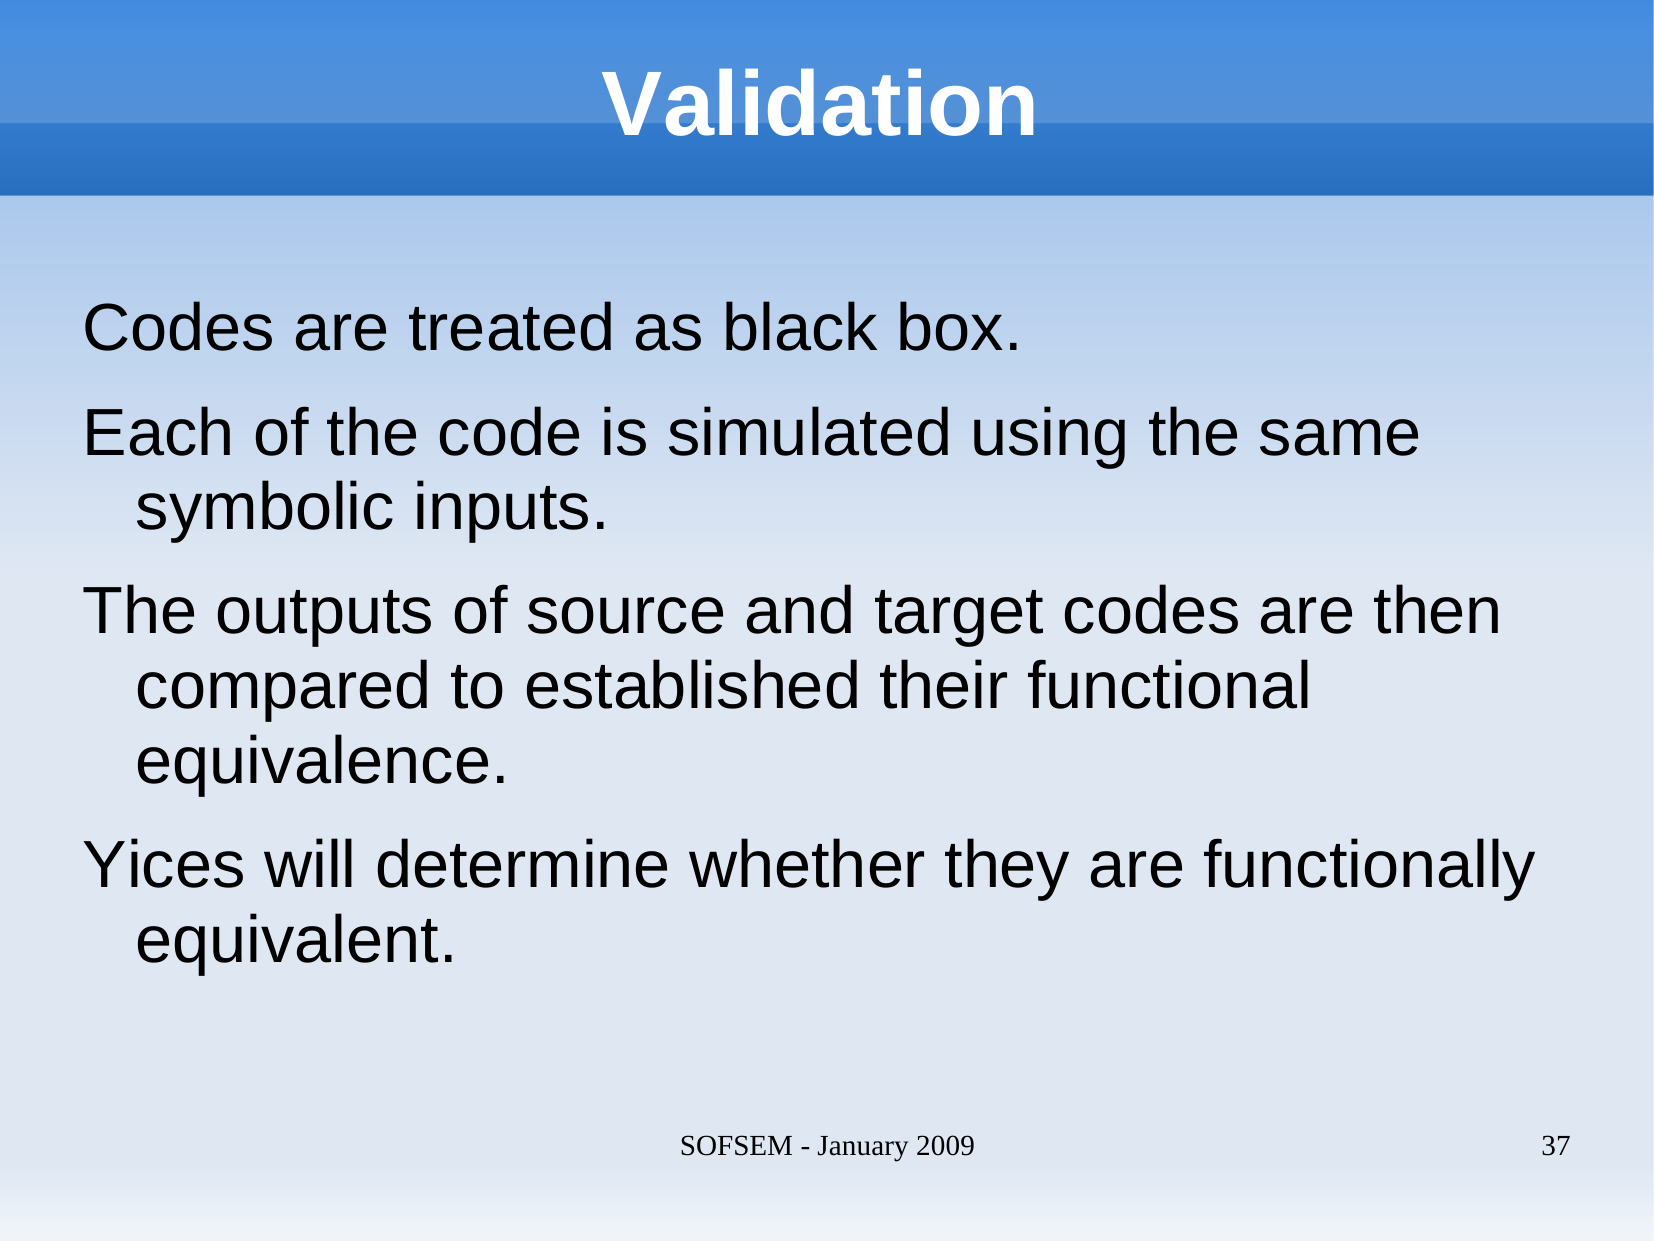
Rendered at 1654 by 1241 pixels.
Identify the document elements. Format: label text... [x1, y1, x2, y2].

list Codes are treated as black box. Each of the code is simulated using the same symbolic inputs. The outputs of source and target codes are then compared to established their functional equivalence. Yices will determine whether they are functionally equivalent. [64, 290, 1607, 1094]
title Validation [76, 0, 1565, 208]
picture [0, 0, 1654, 1241]
